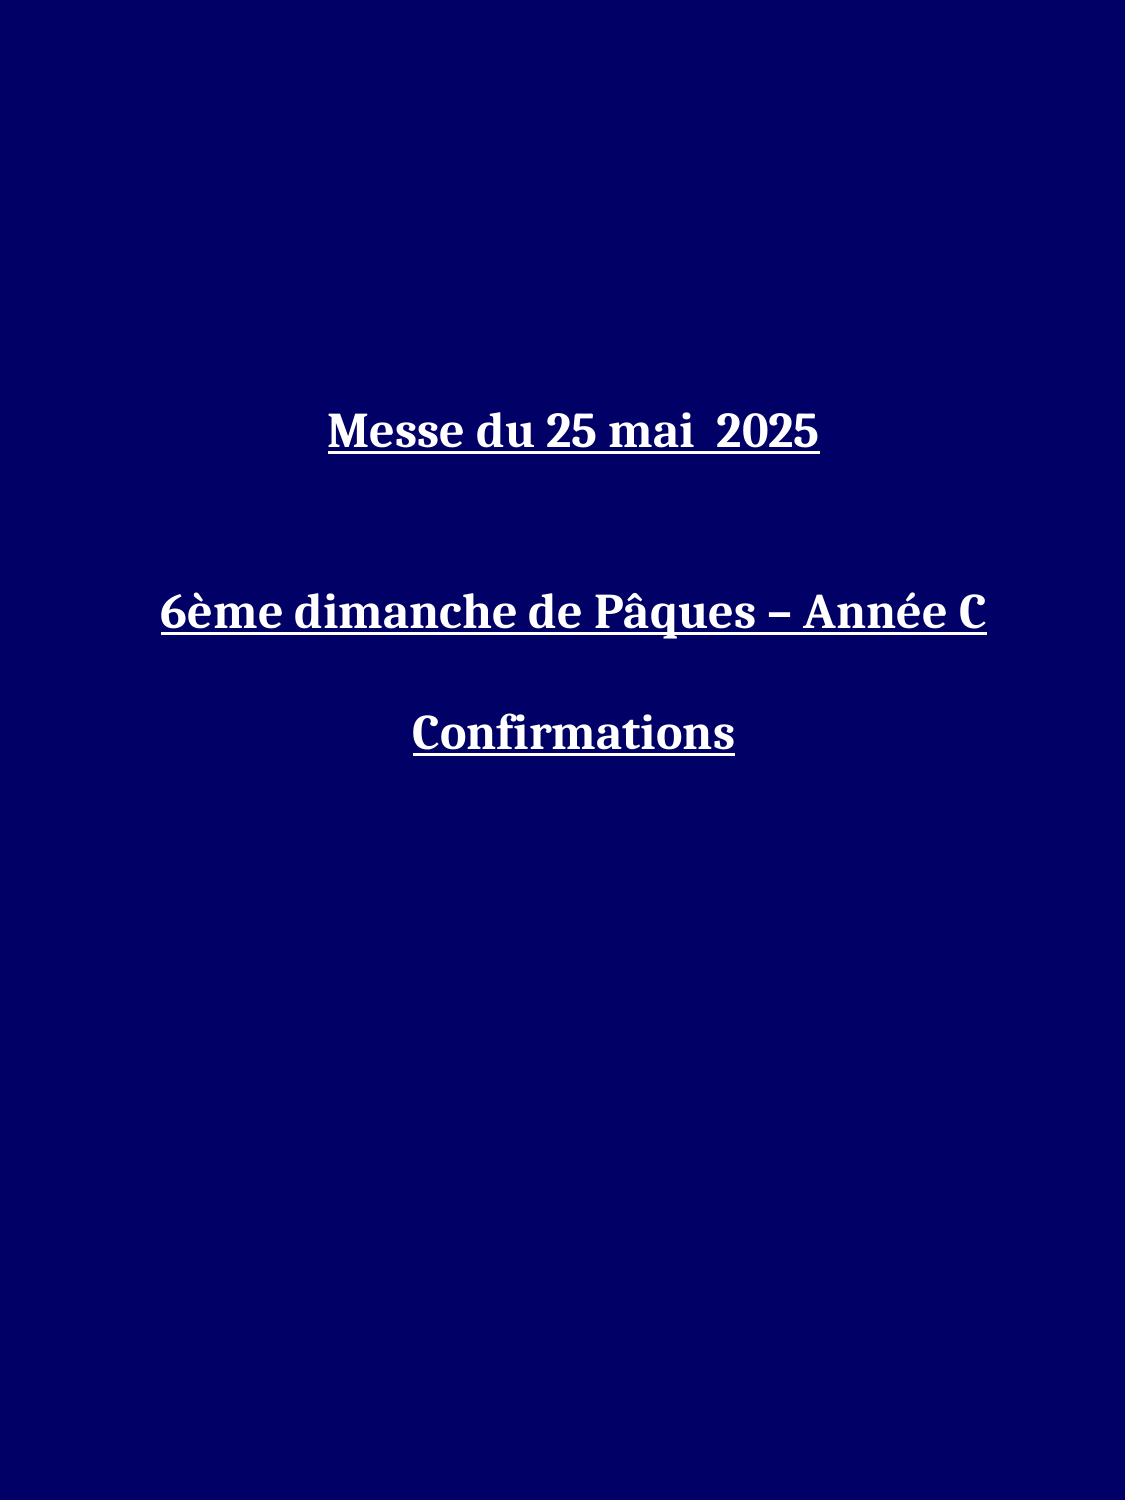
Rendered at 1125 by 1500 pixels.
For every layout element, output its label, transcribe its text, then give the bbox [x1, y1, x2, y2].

text_box Messe du 25 mai 2025 6ème dimanche de Pâques – Année C Confirmations [146, 389, 1002, 767]
